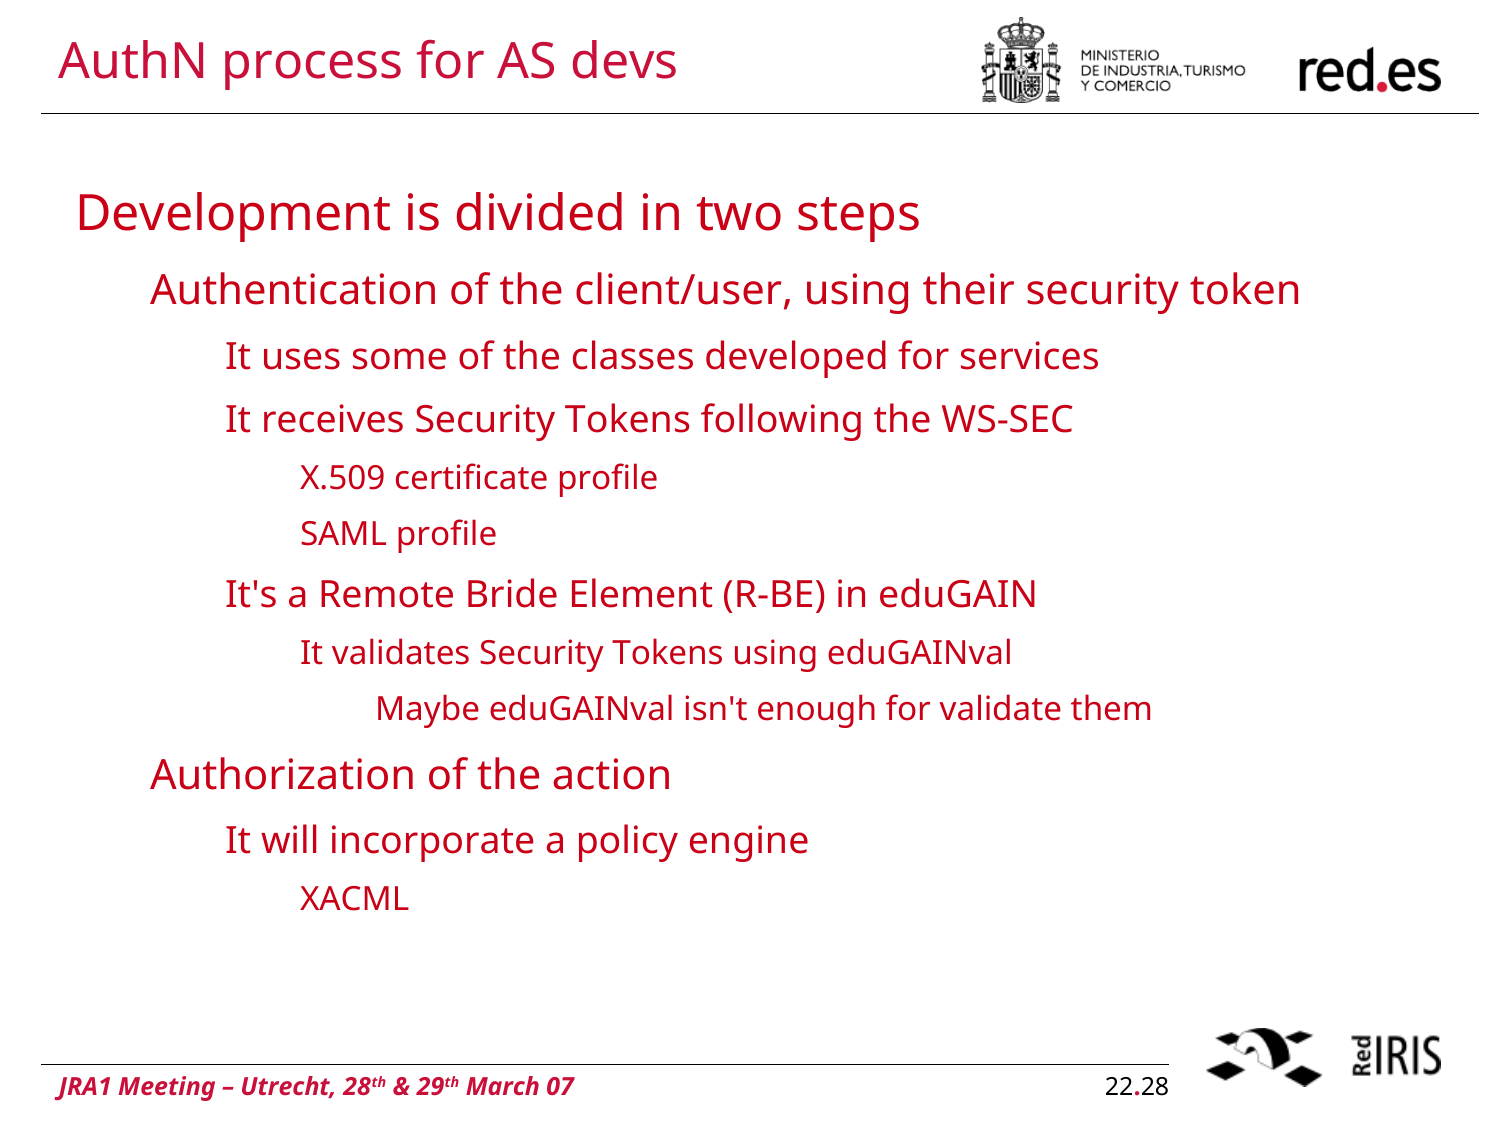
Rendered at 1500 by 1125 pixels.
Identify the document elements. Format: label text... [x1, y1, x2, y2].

list Development is divided in two steps Authentication of the client/user, using their security token It uses some of the classes developed for services It receives Security Tokens following the WS-SEC X.509 certificate profile SAML profile It's a Remote Bride Element (R-BE) in eduGAIN It validates Security Tokens using eduGAINval Maybe eduGAINval isn't enough for validate them Authorization of the action It will incorporate a policy engine XACML [75, 177, 1425, 1009]
picture [1206, 1028, 1441, 1087]
picture [981, 17, 1441, 103]
title AuthN process for AS devs [59, 29, 957, 89]
